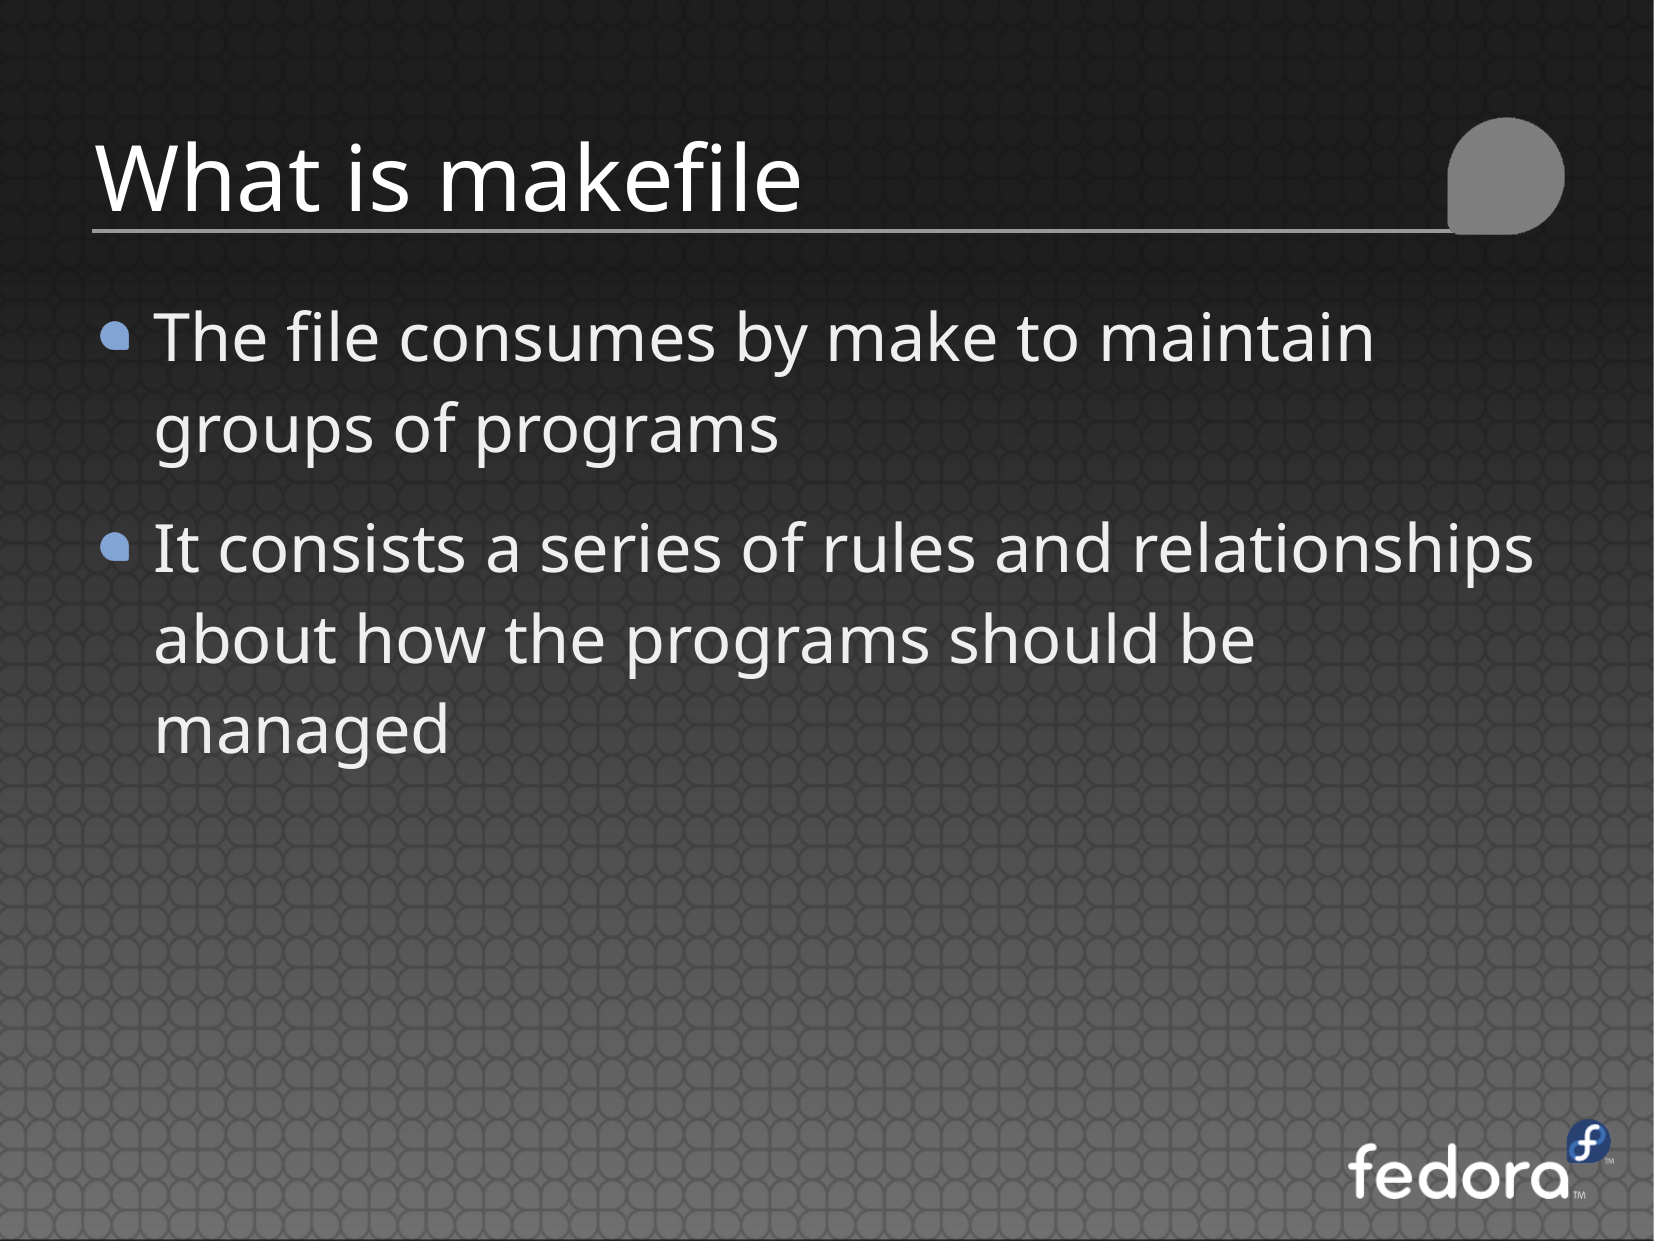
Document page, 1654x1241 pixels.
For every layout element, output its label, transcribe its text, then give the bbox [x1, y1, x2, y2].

list The file consumes by make to maintain groups of programs It consists a series of rules and relationships about how the programs should be managed [82, 290, 1571, 1094]
picture [0, 0, 1654, 1241]
title What is makefile [94, 100, 1426, 251]
